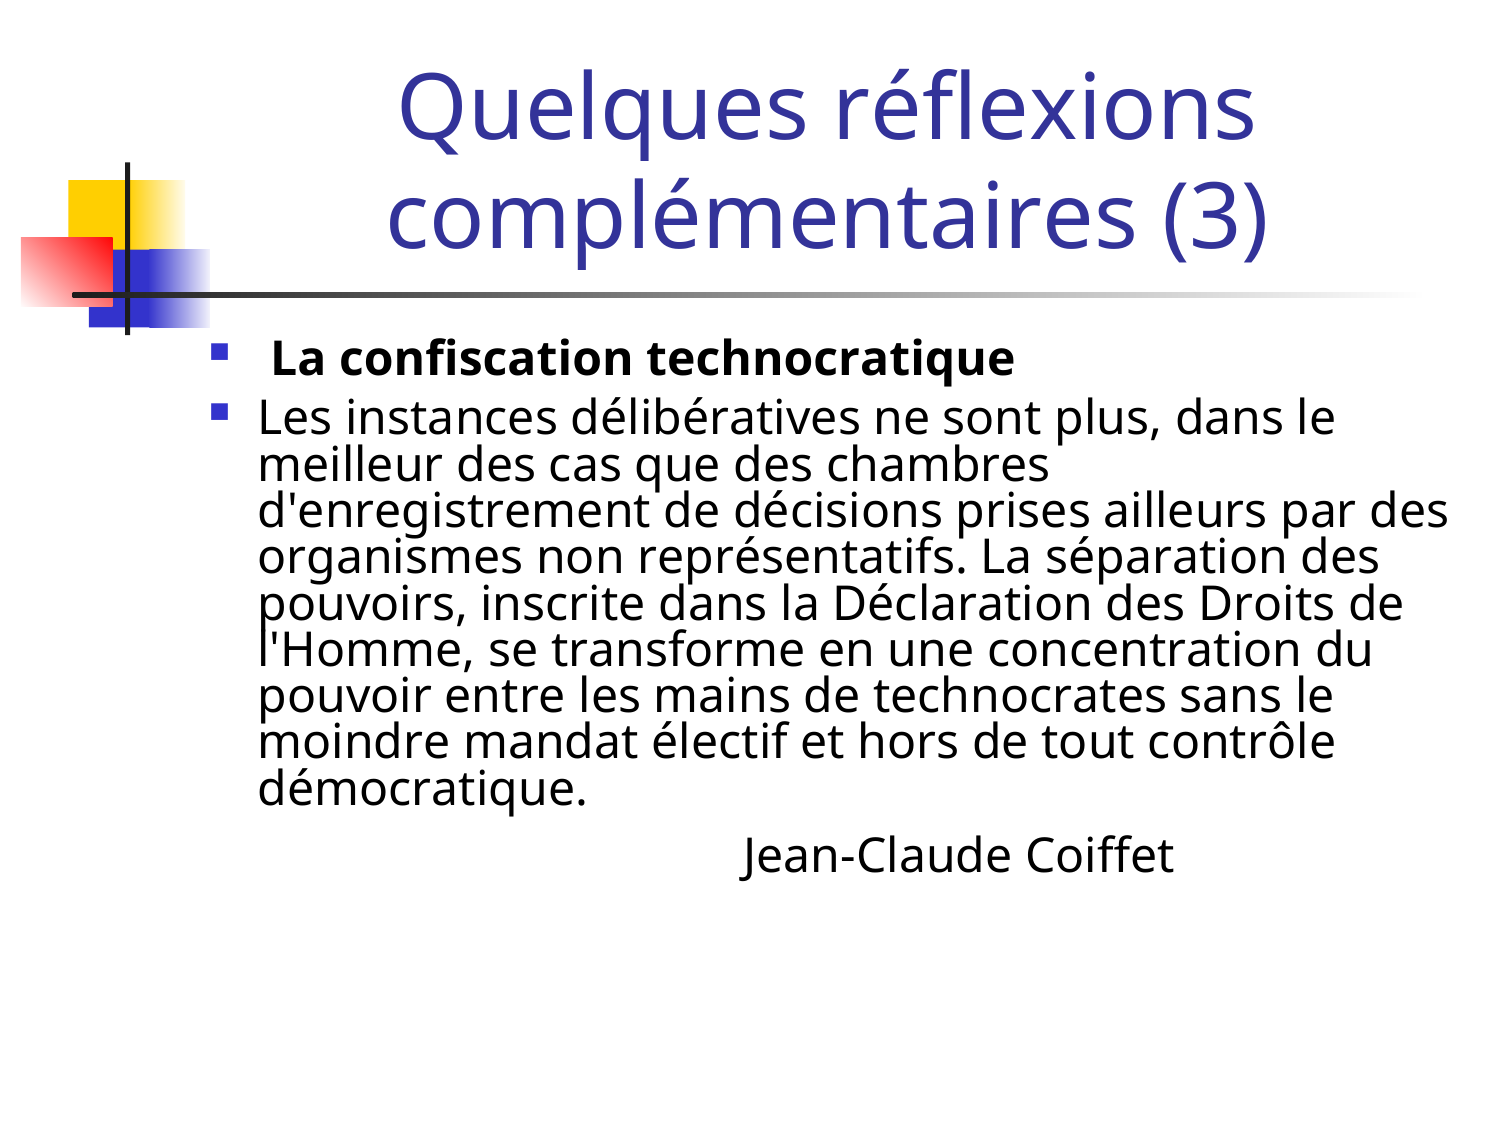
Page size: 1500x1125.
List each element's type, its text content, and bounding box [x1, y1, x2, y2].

list La confiscation technocratique Les instances délibératives ne sont plus, dans le meilleur des cas que des chambres d'enregistrement de décisions prises ailleurs par des organismes non représentatifs. La séparation des pouvoirs, inscrite dans la Déclaration des Droits de l'Homme, se transforme en une concentration du pouvoir entre les mains de technocrates sans le moindre mandat électif et hors de tout contrôle démocratique. Jean-Claude Coiffet [193, 331, 1469, 1007]
title Quelques réflexions complémentaires (3) [188, 35, 1468, 276]
